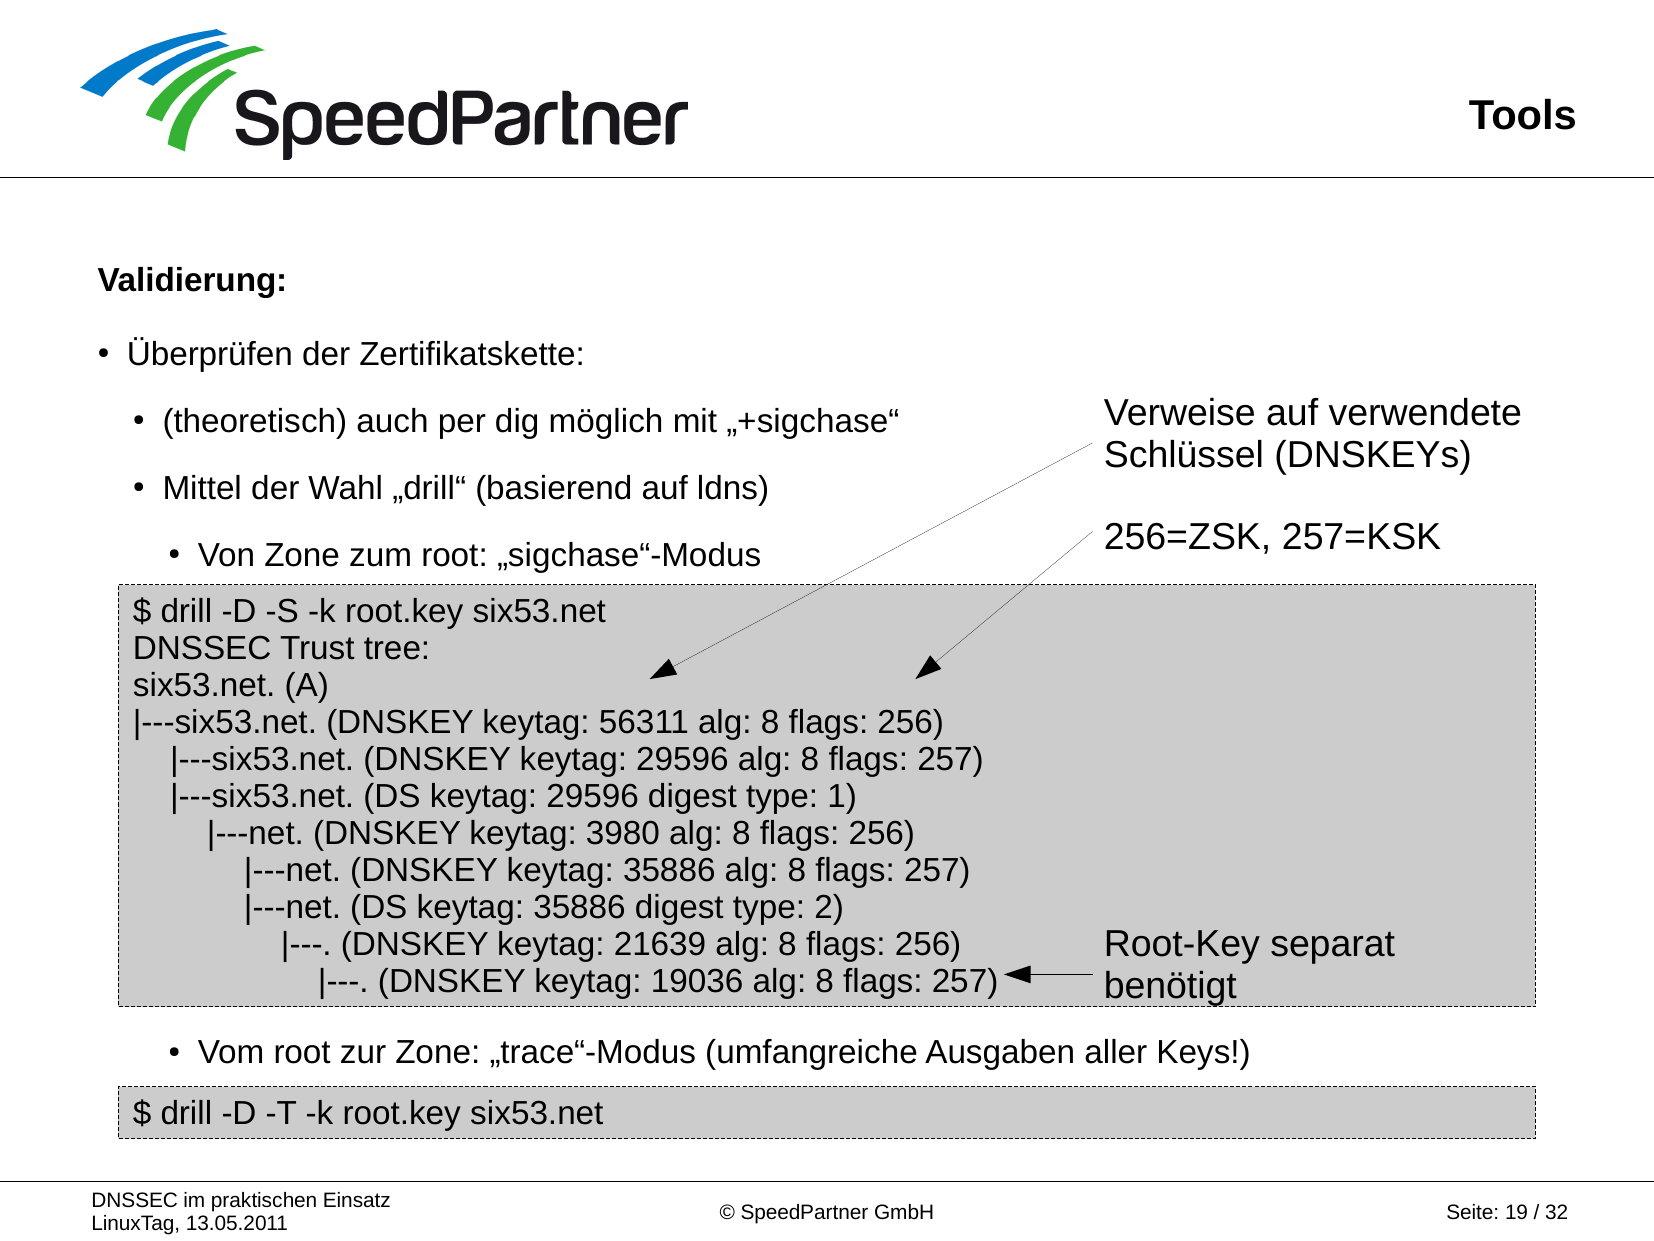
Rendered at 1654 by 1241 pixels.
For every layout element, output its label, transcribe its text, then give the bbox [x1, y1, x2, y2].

text_box $ drill -D -T -k root.key six53.net [118, 1086, 1536, 1139]
text_box Validierung: Überprüfen der Zertifikatskette: (theoretisch) auch per dig möglich mit „+sigchase“ Mittel der Wahl „drill“ (basierend auf ldns) Von Zone zum root: „sigchase“-Modus Vom root zur Zone: „trace“-Modus (umfangreiche Ausgaben aller Keys!) [82, 253, 1565, 1151]
text_box Root-Key separat benötigt [1089, 915, 1410, 1015]
text_box $ drill -D -S -k root.key six53.net DNSSEC Trust tree: six53.net. (A) |---six53.net. (DNSKEY keytag: 56311 alg: 8 flags: 256) |---six53.net. (DNSKEY keytag: 29596 alg: 8 flags: 257) |---six53.net. (DS keytag: 29596 digest type: 1) |---net. (DNSKEY keytag: 3980 alg: 8 flags: 256) |---net. (DNSKEY keytag: 35886 alg: 8 flags: 257) |---net. (DS keytag: 35886 digest type: 2) |---. (DNSKEY keytag: 21639 alg: 8 flags: 256) |---. (DNSKEY keytag: 19036 alg: 8 flags: 257) [118, 584, 1536, 1007]
text_box 256=ZSK, 257=KSK [1089, 507, 1457, 565]
text_box Verweise auf verwendete Schlüssel (DNSKEYs) [1089, 383, 1536, 483]
picture [80, 29, 688, 160]
title Tools [590, 70, 1577, 160]
